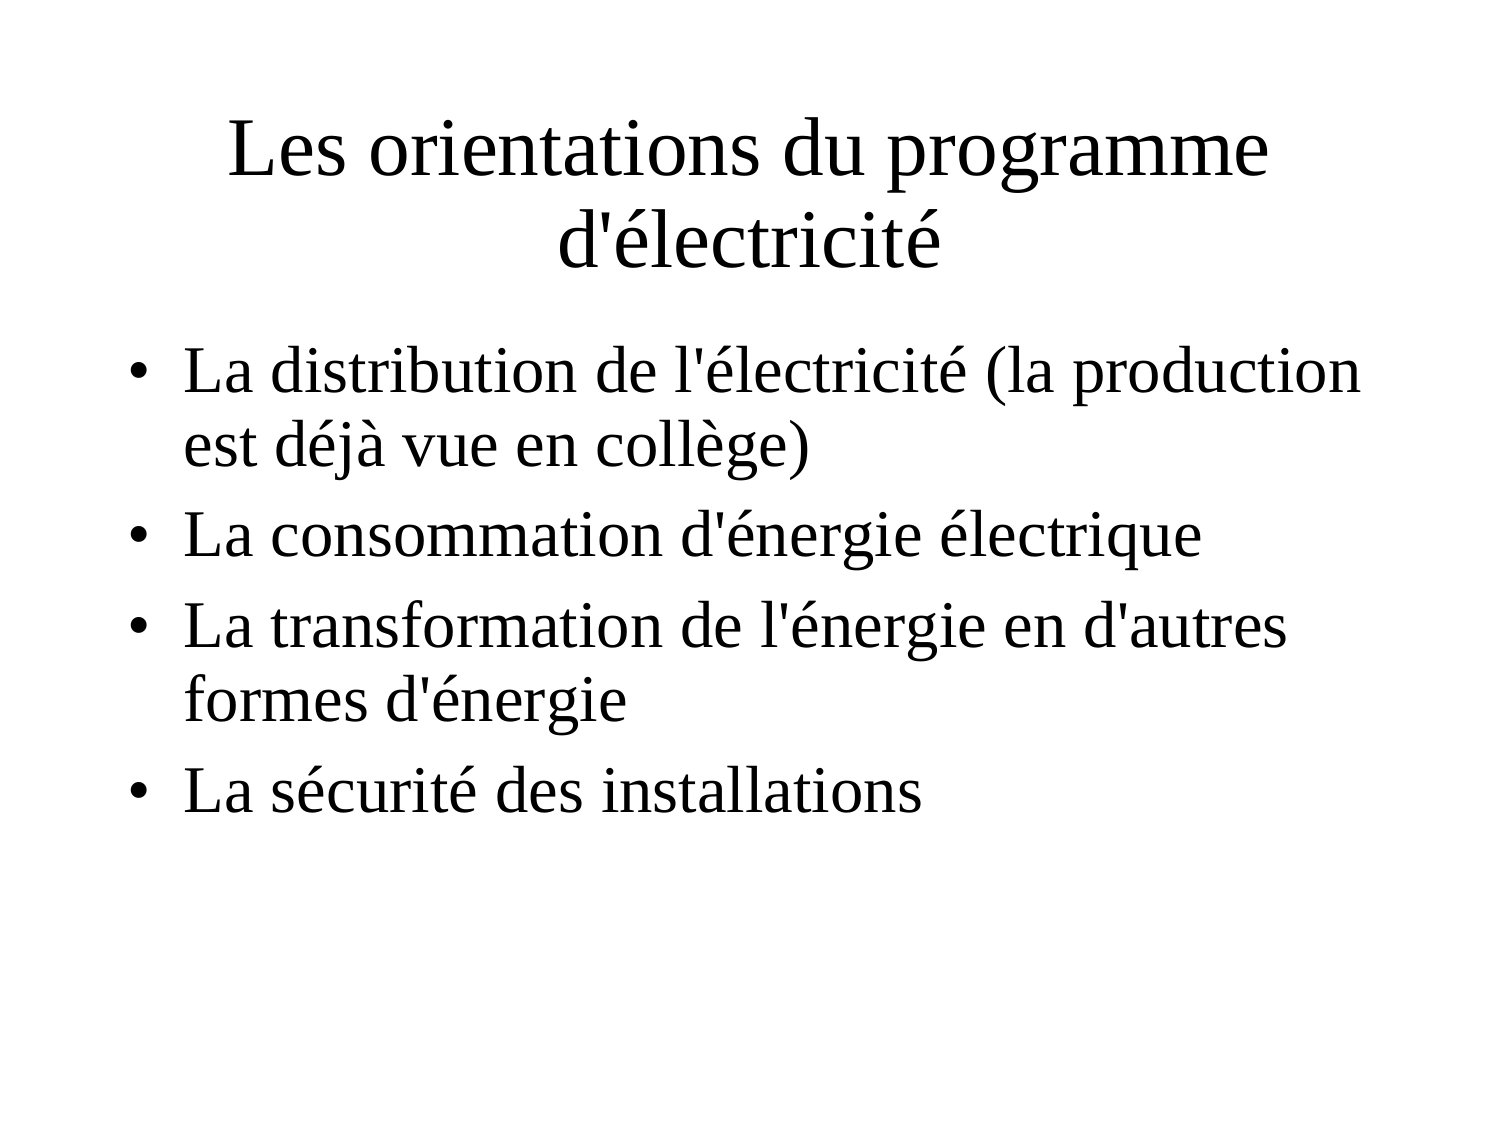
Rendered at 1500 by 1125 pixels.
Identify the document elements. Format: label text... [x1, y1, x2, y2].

list La distribution de l'électricité (la production est déjà vue en collège) La consommation d'énergie électrique La transformation de l'énergie en d'autres formes d'énergie La sécurité des installations [112, 324, 1388, 1001]
title Les orientations du programme d'électricité [112, 86, 1388, 302]
